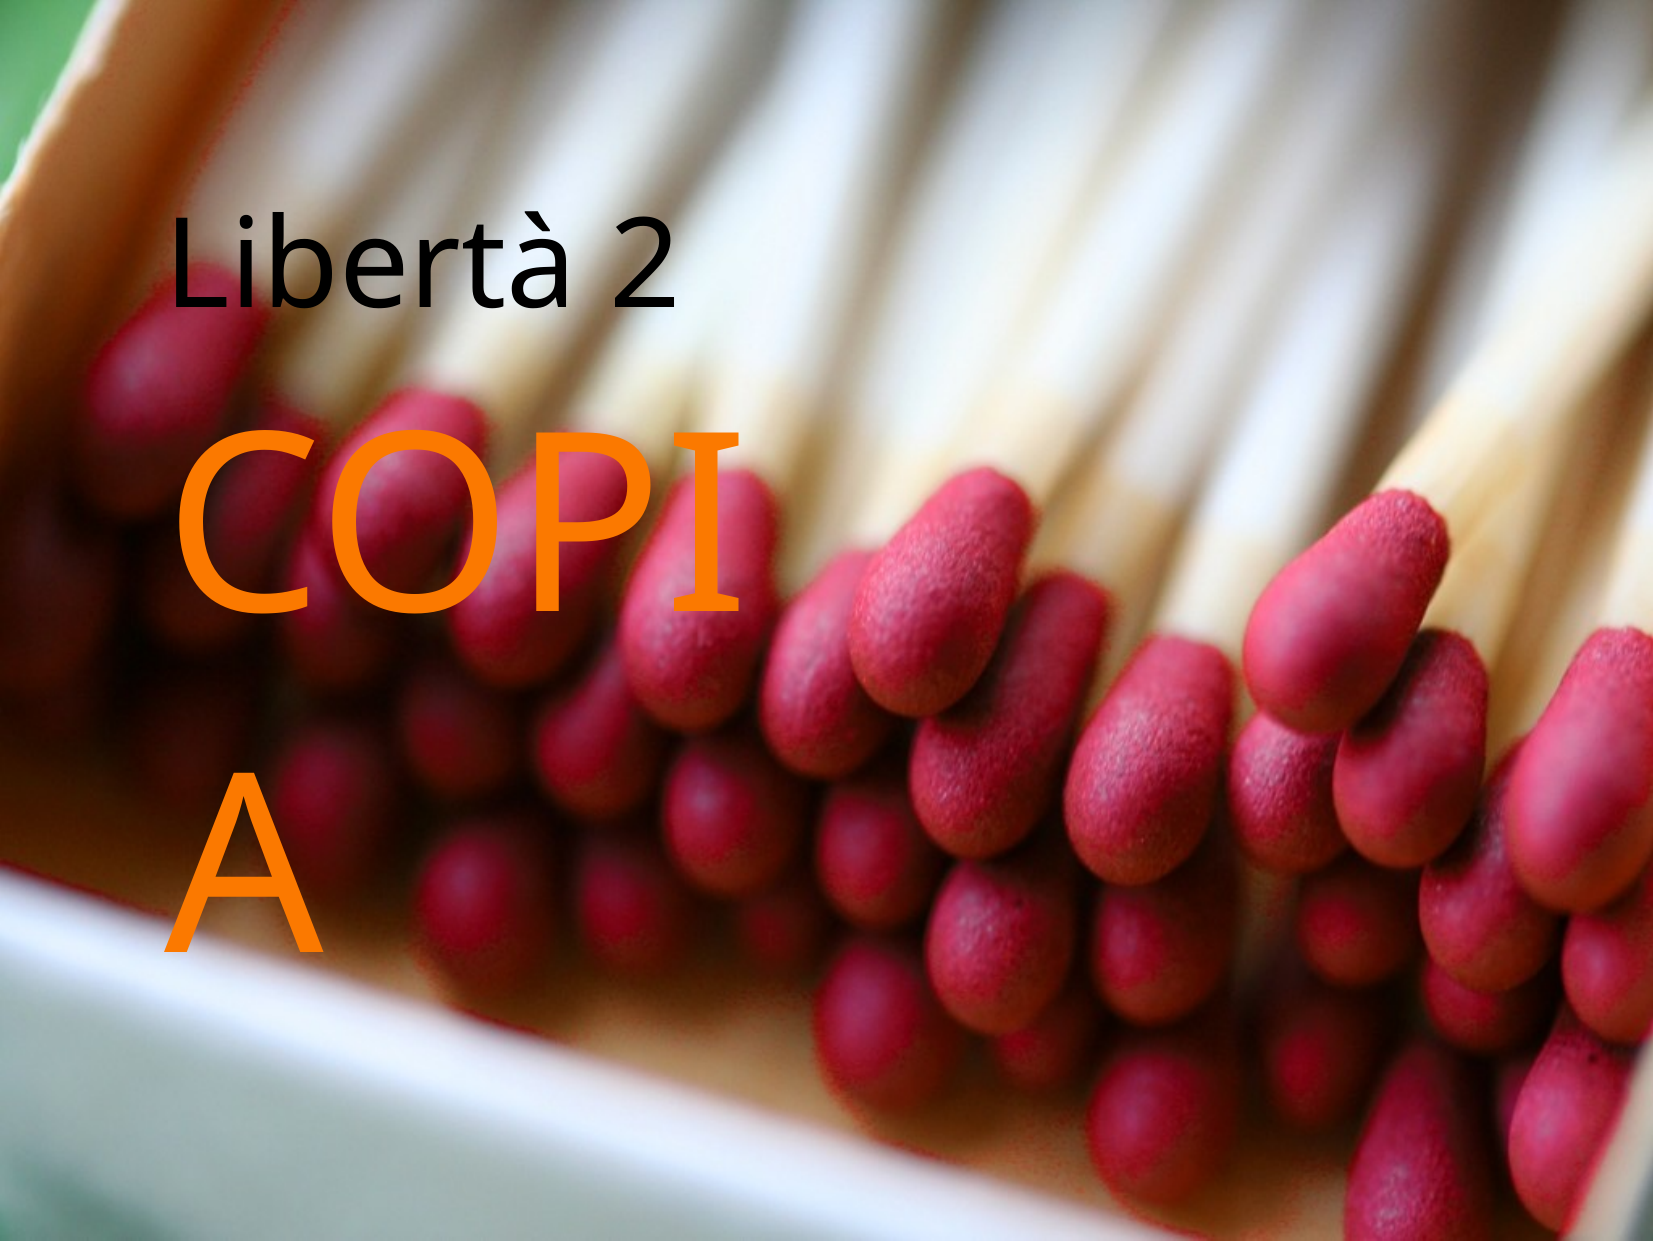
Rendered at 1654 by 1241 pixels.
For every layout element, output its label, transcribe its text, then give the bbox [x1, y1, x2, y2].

text_box Libertà 2 COPIA [150, 166, 901, 222]
picture [0, 0, 1653, 1241]
